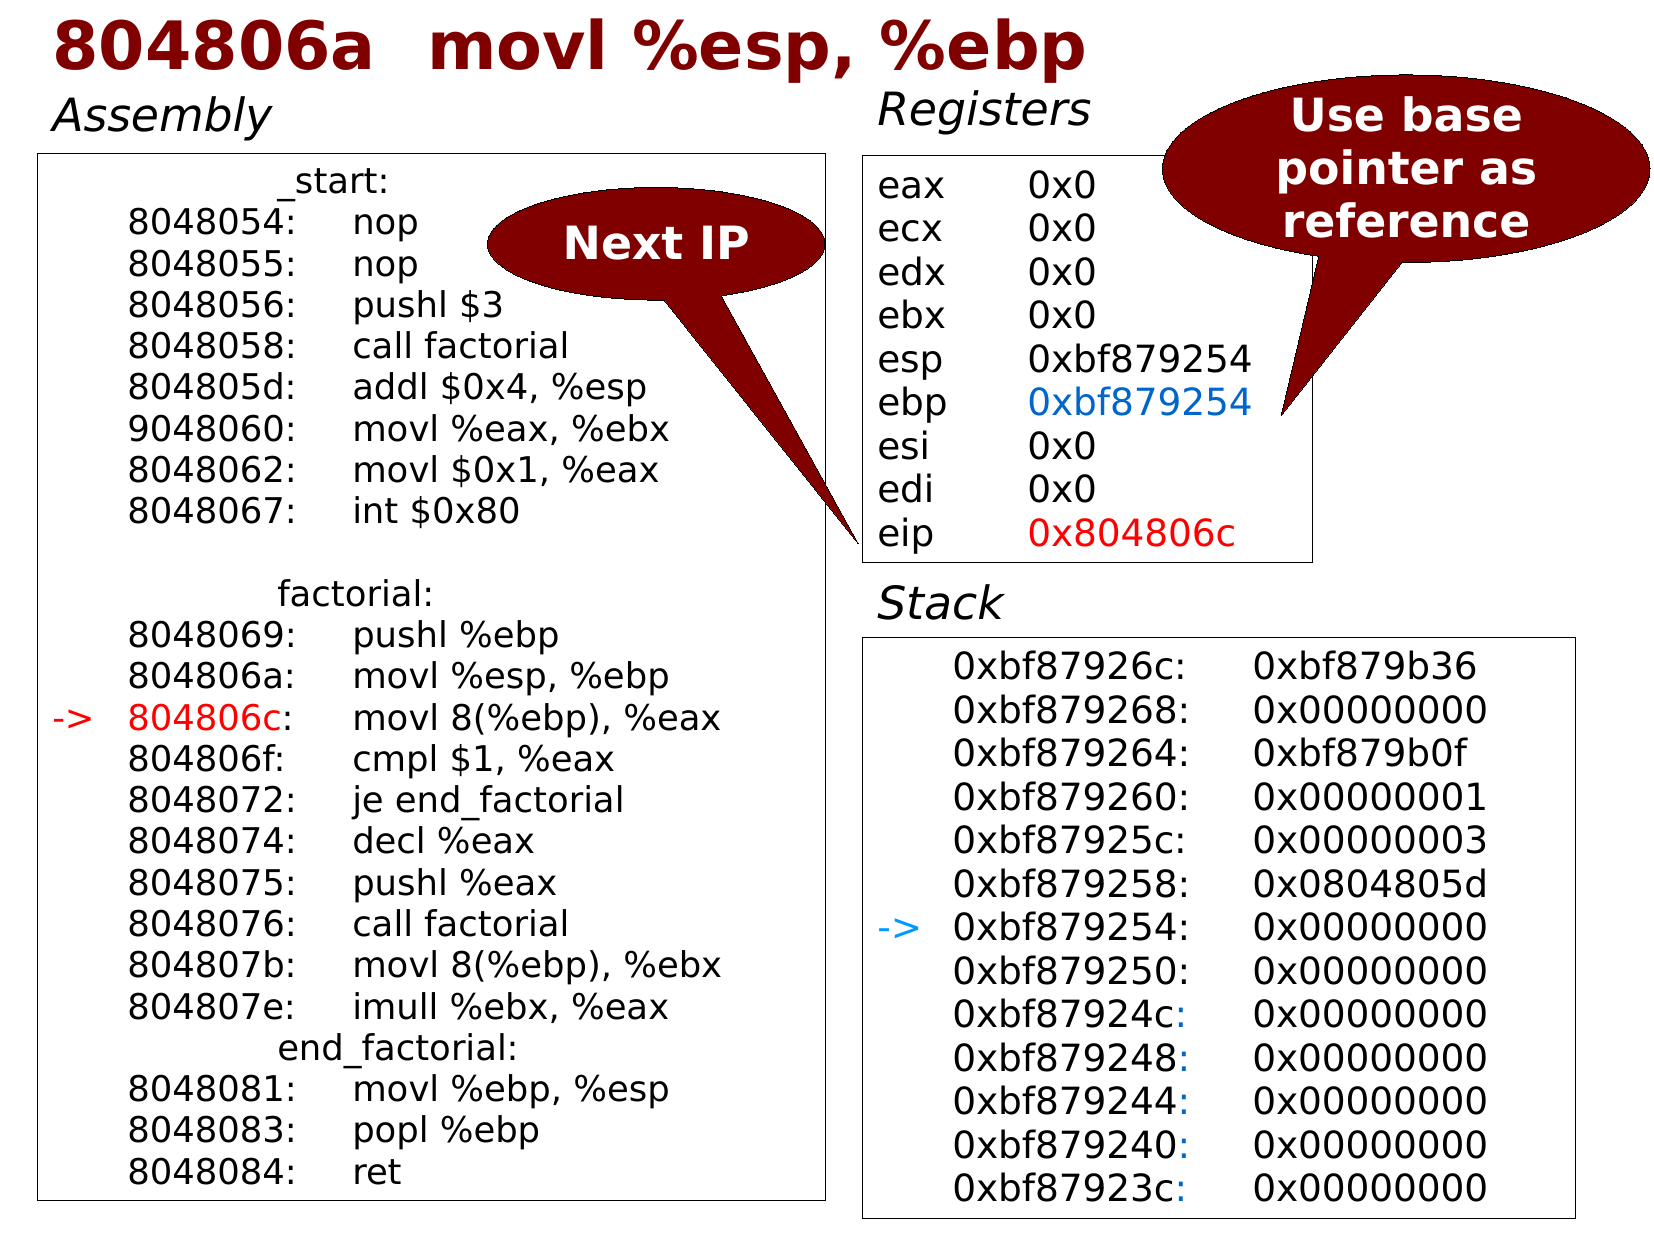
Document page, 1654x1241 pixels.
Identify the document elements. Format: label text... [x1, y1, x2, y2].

text_box Registers [862, 75, 1126, 144]
text_box 0xbf87926c: 0xbf879b36 0xbf879268: 0x00000000 0xbf879264: 0xbf879b0f 0xbf879260: 0x00000001 0xbf87925c: 0x00000003 0xbf879258: 0x0804805d -> 0xbf879254: 0x00000000 0xbf879250: 0x00000000 0xbf87924c: 0x00000000 0xbf879248: 0x00000000 0xbf879244: 0x00000000 0xbf879240: 0x00000000 0xbf87923c: 0x00000000 [862, 637, 1576, 1219]
text_box Next IP [487, 187, 859, 544]
text_box Assembly [37, 81, 301, 151]
text_box Use base pointer as reference [1162, 74, 1651, 416]
text_box eax 0x0 ecx 0x0 edx 0x0 ebx 0x0 esp 0xbf879254 ebp 0xbf879254 esi 0x0 edi 0x0 eip 0x804806c [862, 155, 1313, 563]
text_box 804806a movl %esp, %ebp [37, 0, 1126, 93]
text_box _start: 8048054: nop 8048055: nop 8048056: pushl $3 8048058: call factorial 804805d: addl $0x4, %esp 9048060: movl %eax, %ebx 8048062: movl $0x1, %eax 8048067: int $0x80 factorial: 8048069: pushl %ebp 804806a: movl %esp, %ebp -> 804806c: movl 8(%ebp), %eax 804806f: cmpl $1, %eax 8048072: je end_factorial 8048074: decl %eax 8048075: pushl %eax 8048076: call factorial 804807b: movl 8(%ebp), %ebx 804807e: imull %ebx, %eax end_factorial: 8048081: movl %ebp, %esp 8048083: popl %ebp 8048084: ret [37, 153, 826, 1201]
text_box Stack [862, 569, 1051, 638]
